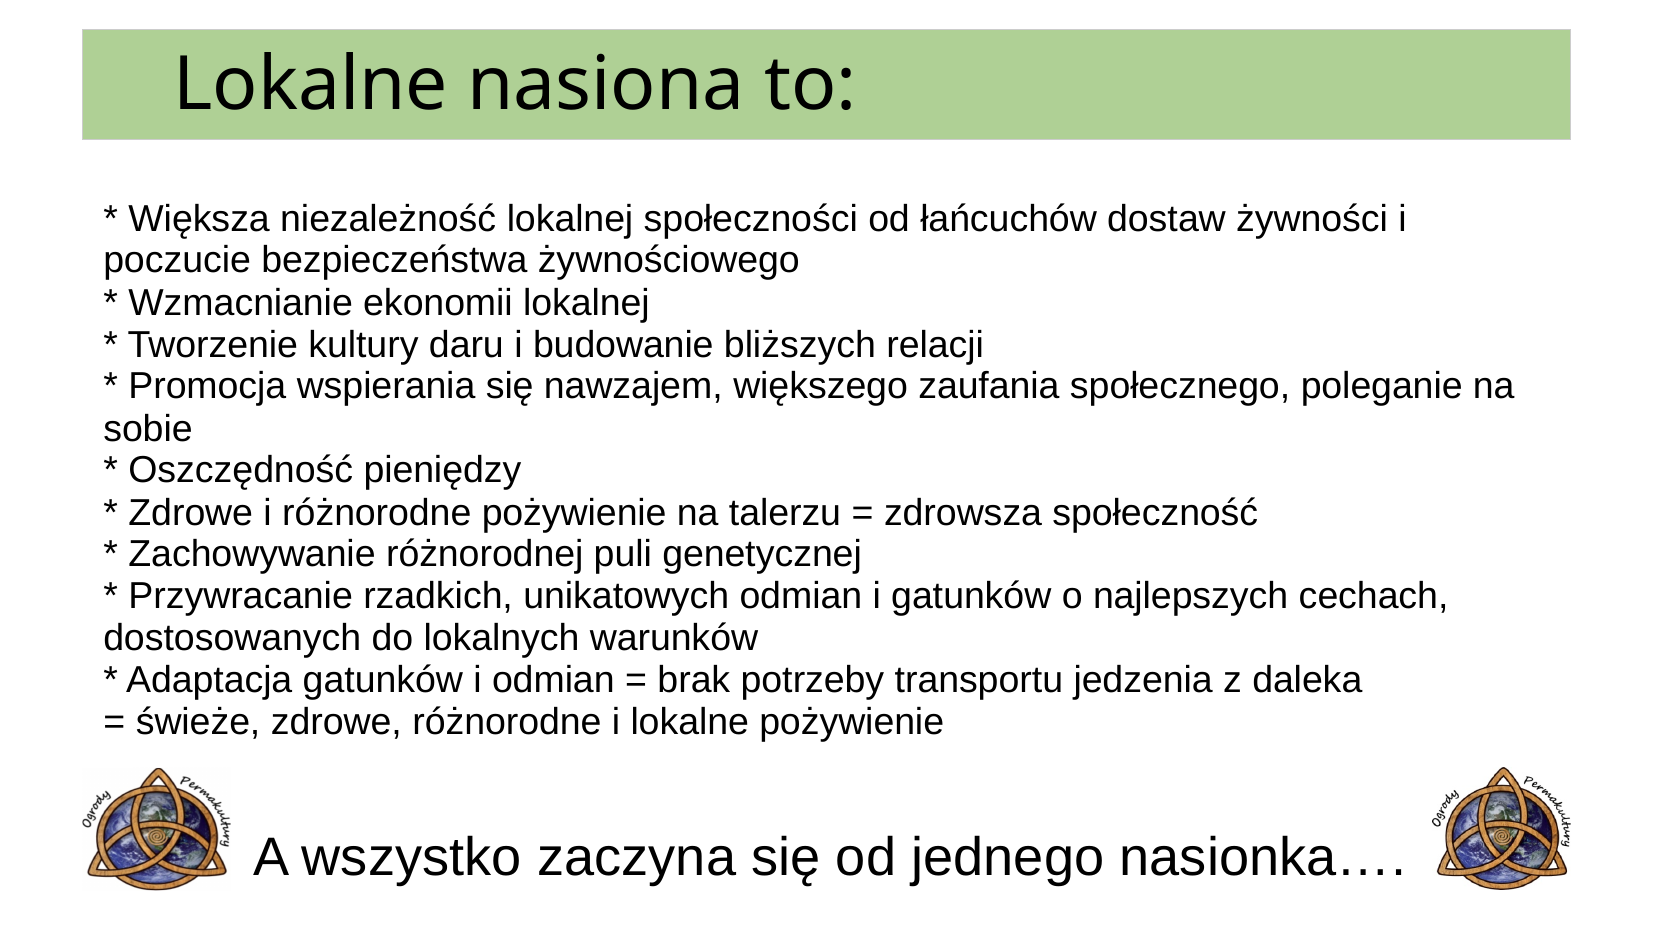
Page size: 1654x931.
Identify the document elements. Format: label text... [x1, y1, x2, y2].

text_box * Większa niezależność lokalnej społeczności od łańcuchów dostaw żywności i poczucie bezpieczeństwa żywnościowego * Wzmacnianie ekonomii lokalnej * Tworzenie kultury daru i budowanie bliższych relacji * Promocja wspierania się nawzajem, większego zaufania społecznego, poleganie na sobie * Oszczędność pieniędzy * Zdrowe i różnorodne pożywienie na talerzu = zdrowsza społeczność * Zachowywanie różnorodnej puli genetycznej * Przywracanie rzadkich, unikatowych odmian i gatunków o najlepszych cechach, dostosowanych do lokalnych warunków * Adaptacja gatunków i odmian = brak potrzeby transportu jedzenia z daleka = świeże, zdrowe, różnorodne i lokalne pożywienie A wszystko zaczyna się od jednego nasionka…. [88, 147, 1571, 916]
picture [82, 767, 231, 891]
text_box Lokalne nasiona to: [82, 29, 1571, 140]
picture [1432, 767, 1571, 890]
